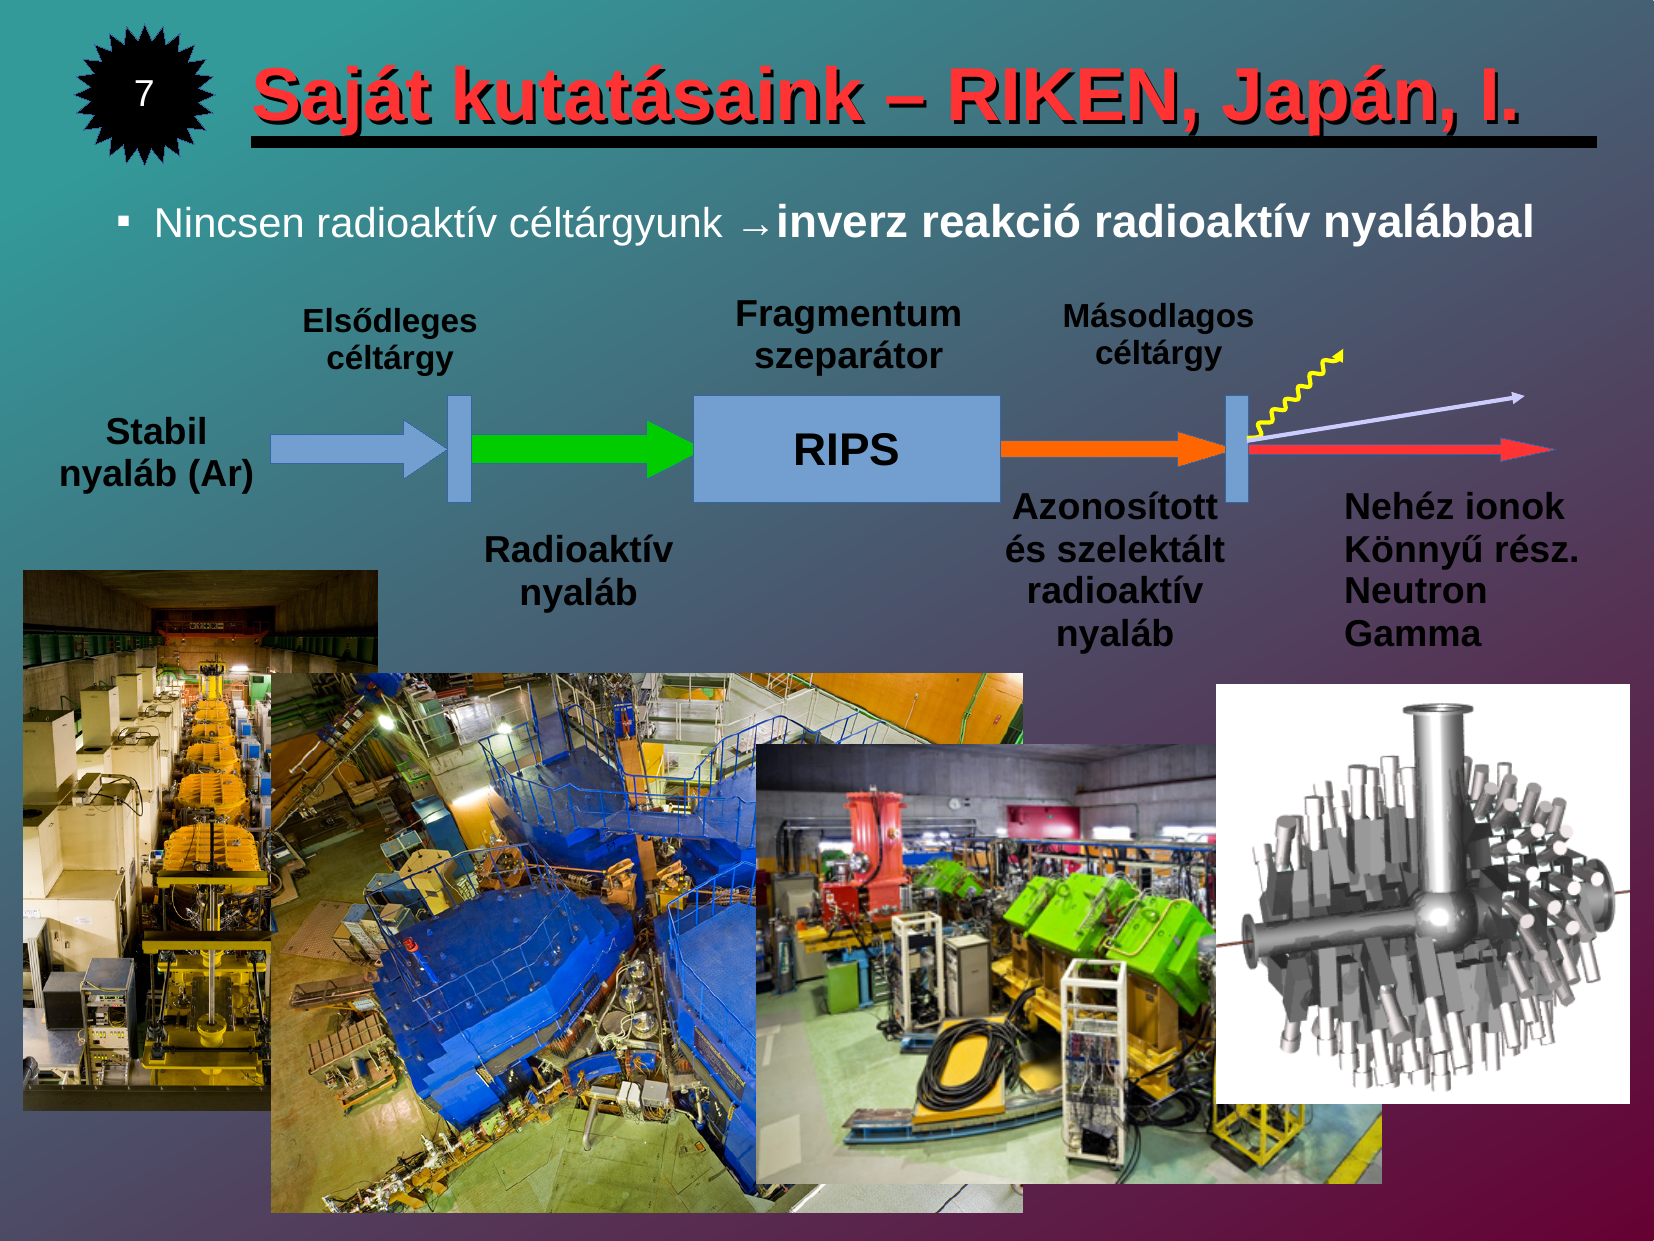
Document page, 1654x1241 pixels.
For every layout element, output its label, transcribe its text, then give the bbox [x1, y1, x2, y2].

text_box Nincsen radioaktív céltárgyunk →inverz reakció radioaktív nyalábbal [103, 188, 1550, 256]
text_box RIPS [693, 395, 1001, 503]
text_box 7 [119, 65, 170, 123]
text_box Nehéz ionok Könnyű rész. Neutron Gamma [1329, 478, 1595, 662]
text_box Elsődleges céltárgy [287, 295, 493, 385]
text_box Másodlagos céltárgy [1047, 289, 1270, 379]
text_box Fragmentum szeparátor [720, 285, 978, 385]
text_box Stabil nyaláb (Ar) [44, 403, 269, 503]
text_box [1000, 395, 1556, 503]
text_box [73, 23, 216, 166]
title Saját kutatásaink – RIKEN, Japán, I. [250, 52, 1586, 136]
text_box [270, 395, 693, 503]
text_box Radioaktív nyaláb [469, 521, 689, 621]
text_box Azonosított és szelektált radioaktív nyaláb [990, 478, 1241, 662]
picture [23, 570, 1630, 1213]
